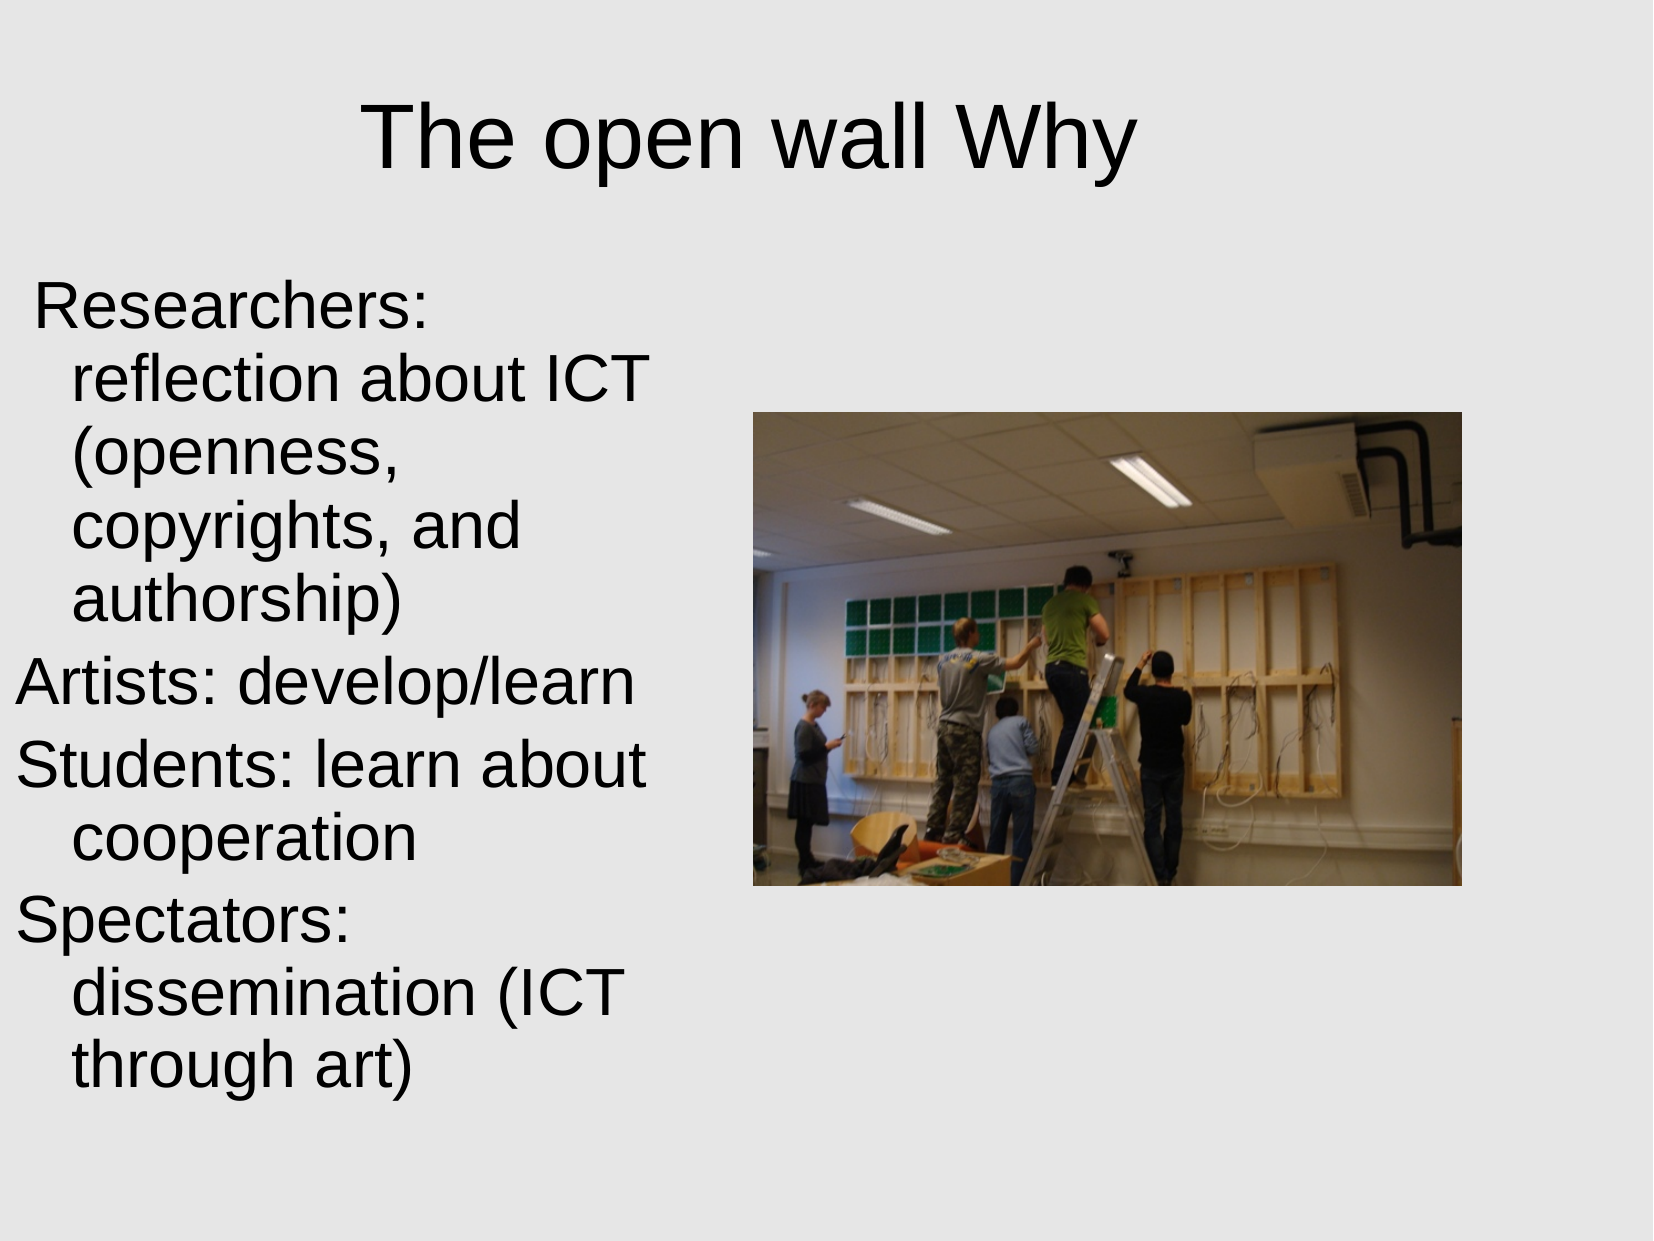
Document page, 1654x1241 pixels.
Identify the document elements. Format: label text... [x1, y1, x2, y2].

text_box Researchers: reflection about ICT (openness, copyrights, and authorship) Artists: develop/learn Students: learn about cooperation Spectators: dissemination (ICT through art) [0, 262, 675, 1163]
text_box The open wall Why [74, 45, 1425, 233]
picture [753, 412, 1462, 886]
